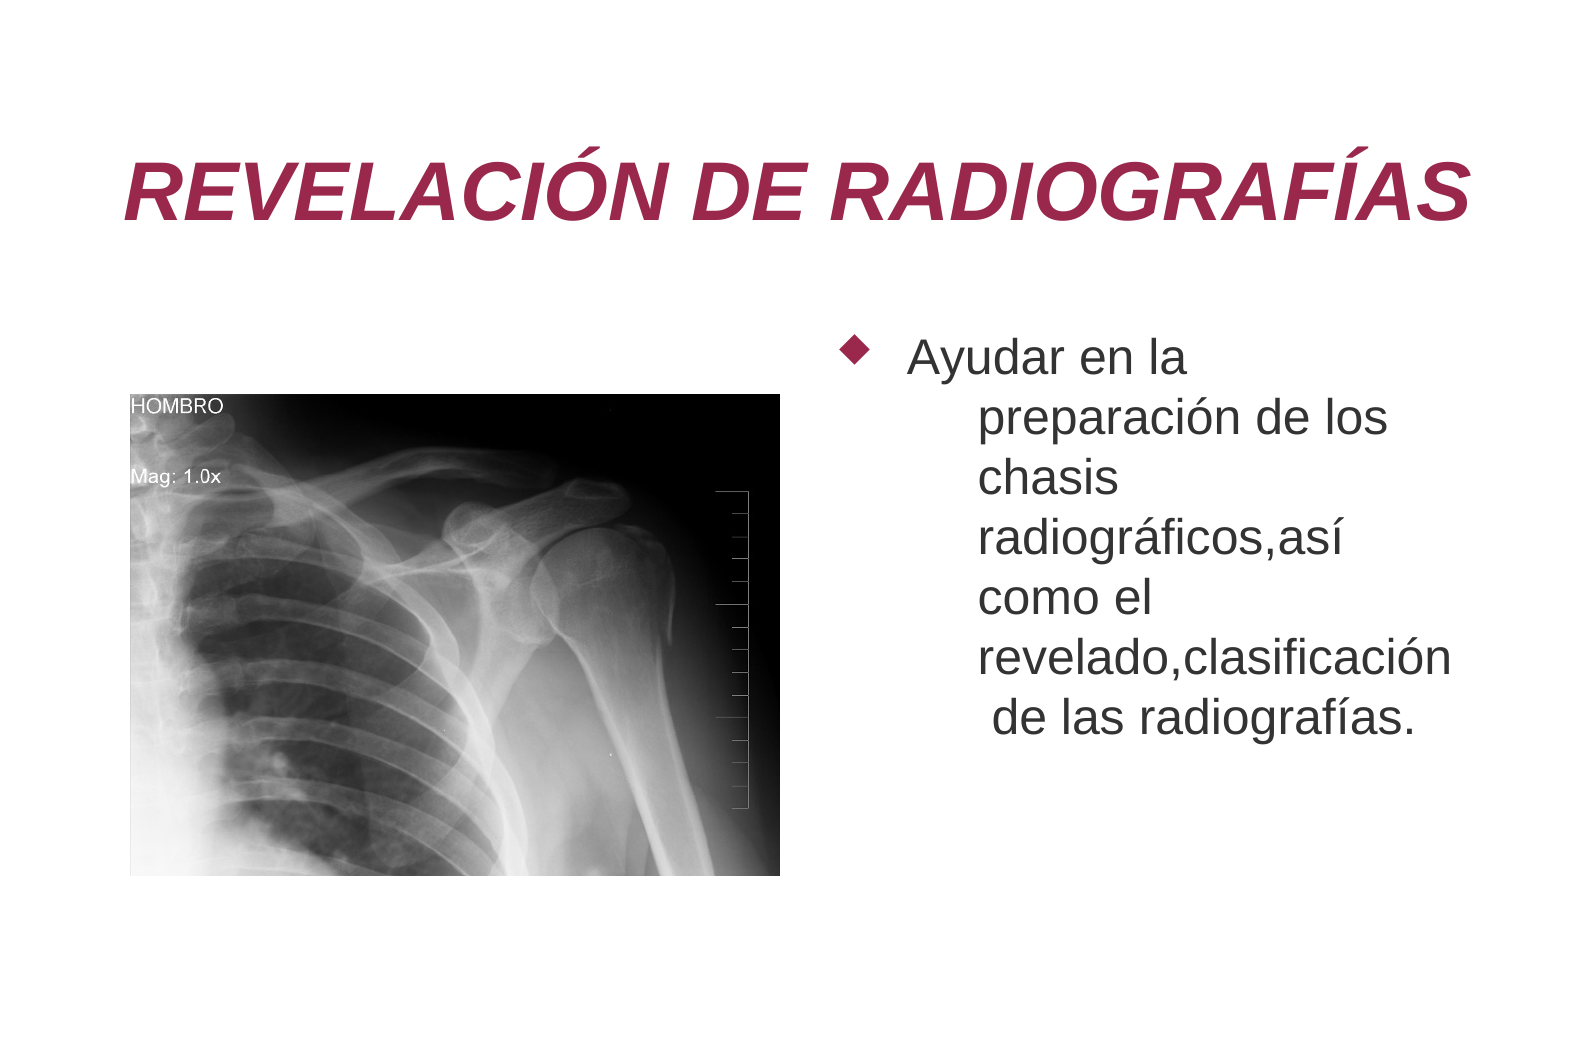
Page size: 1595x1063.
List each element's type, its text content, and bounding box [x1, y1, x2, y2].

list Ayudar en la preparación de los chasis radiográficos,así como el revelado,clasificación de las radiografías. [812, 324, 1463, 956]
picture [130, 394, 780, 876]
title REVELACIÓN DE RADIOGRAFÍAS [117, 105, 1479, 269]
